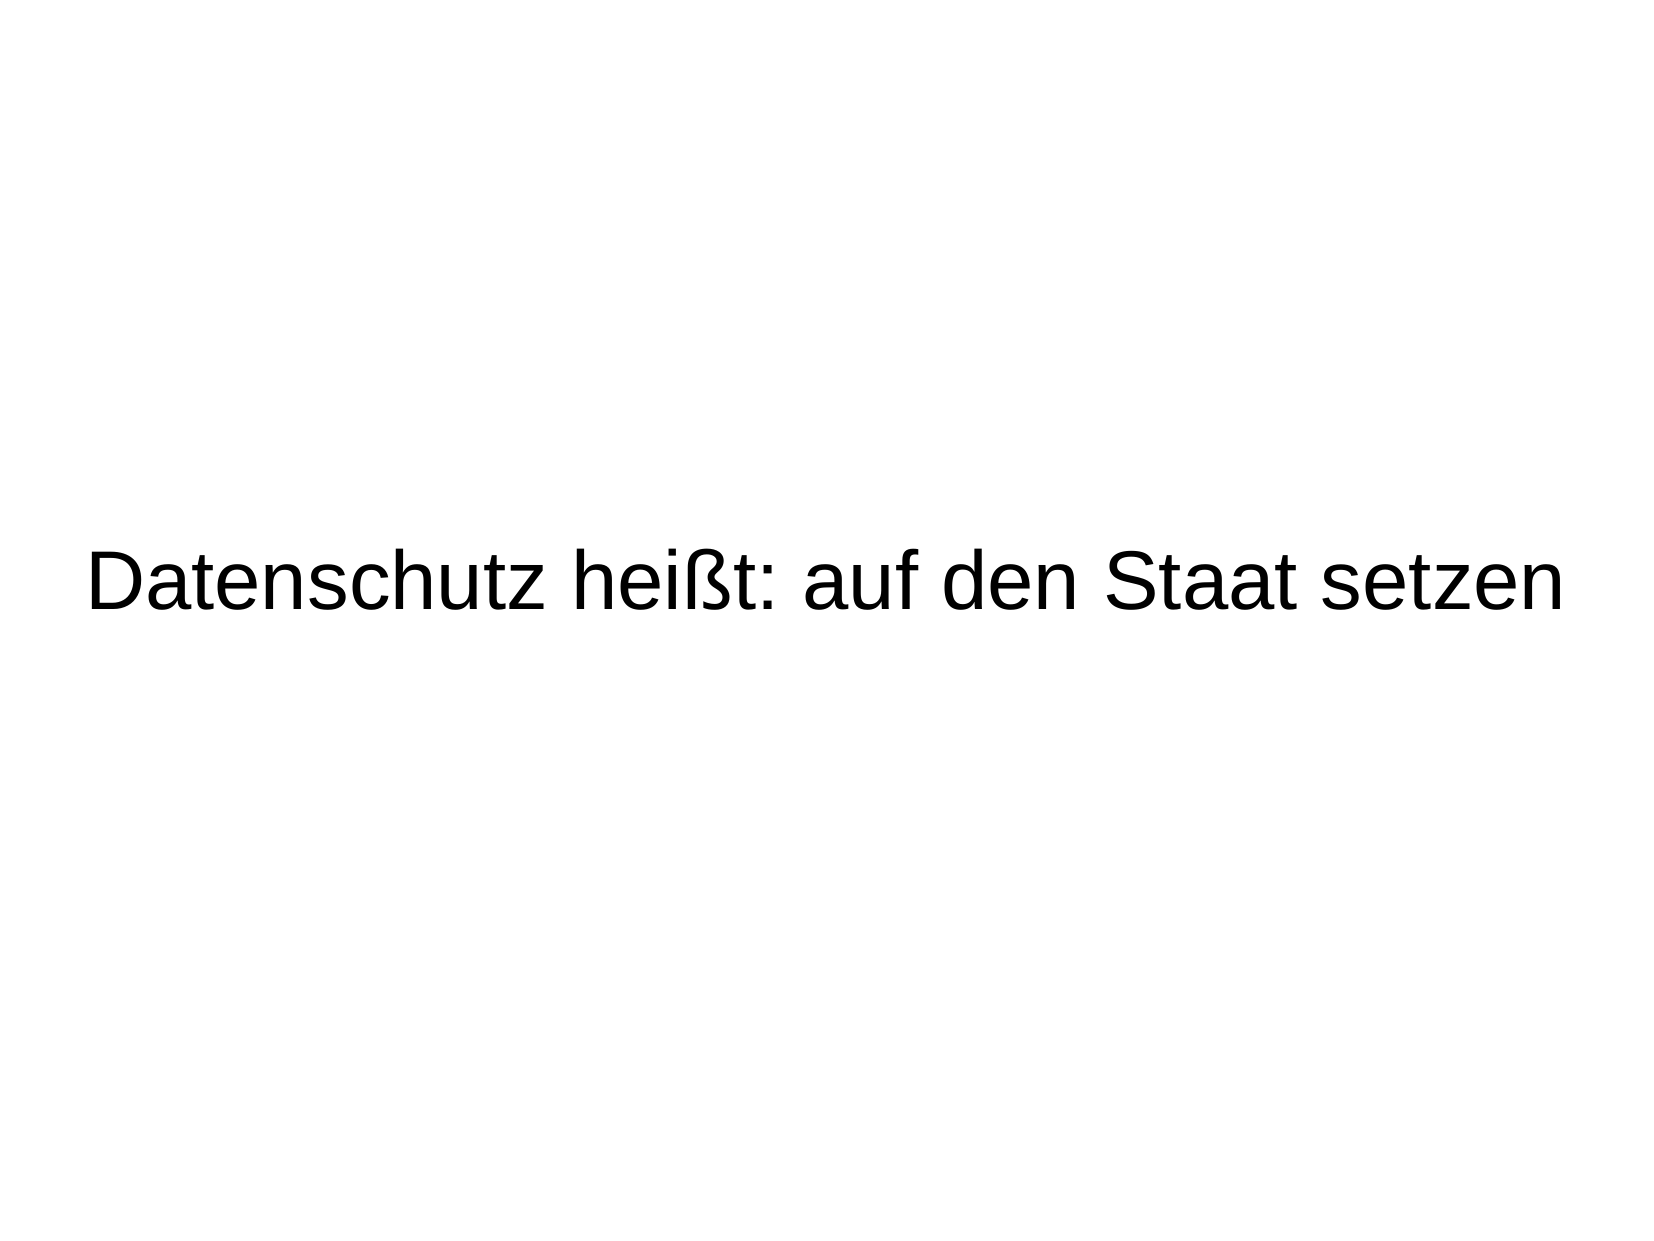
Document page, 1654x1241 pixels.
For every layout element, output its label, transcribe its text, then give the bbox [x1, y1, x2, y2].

text_box Datenschutz heißt: auf den Staat setzen [82, 56, 1571, 1102]
